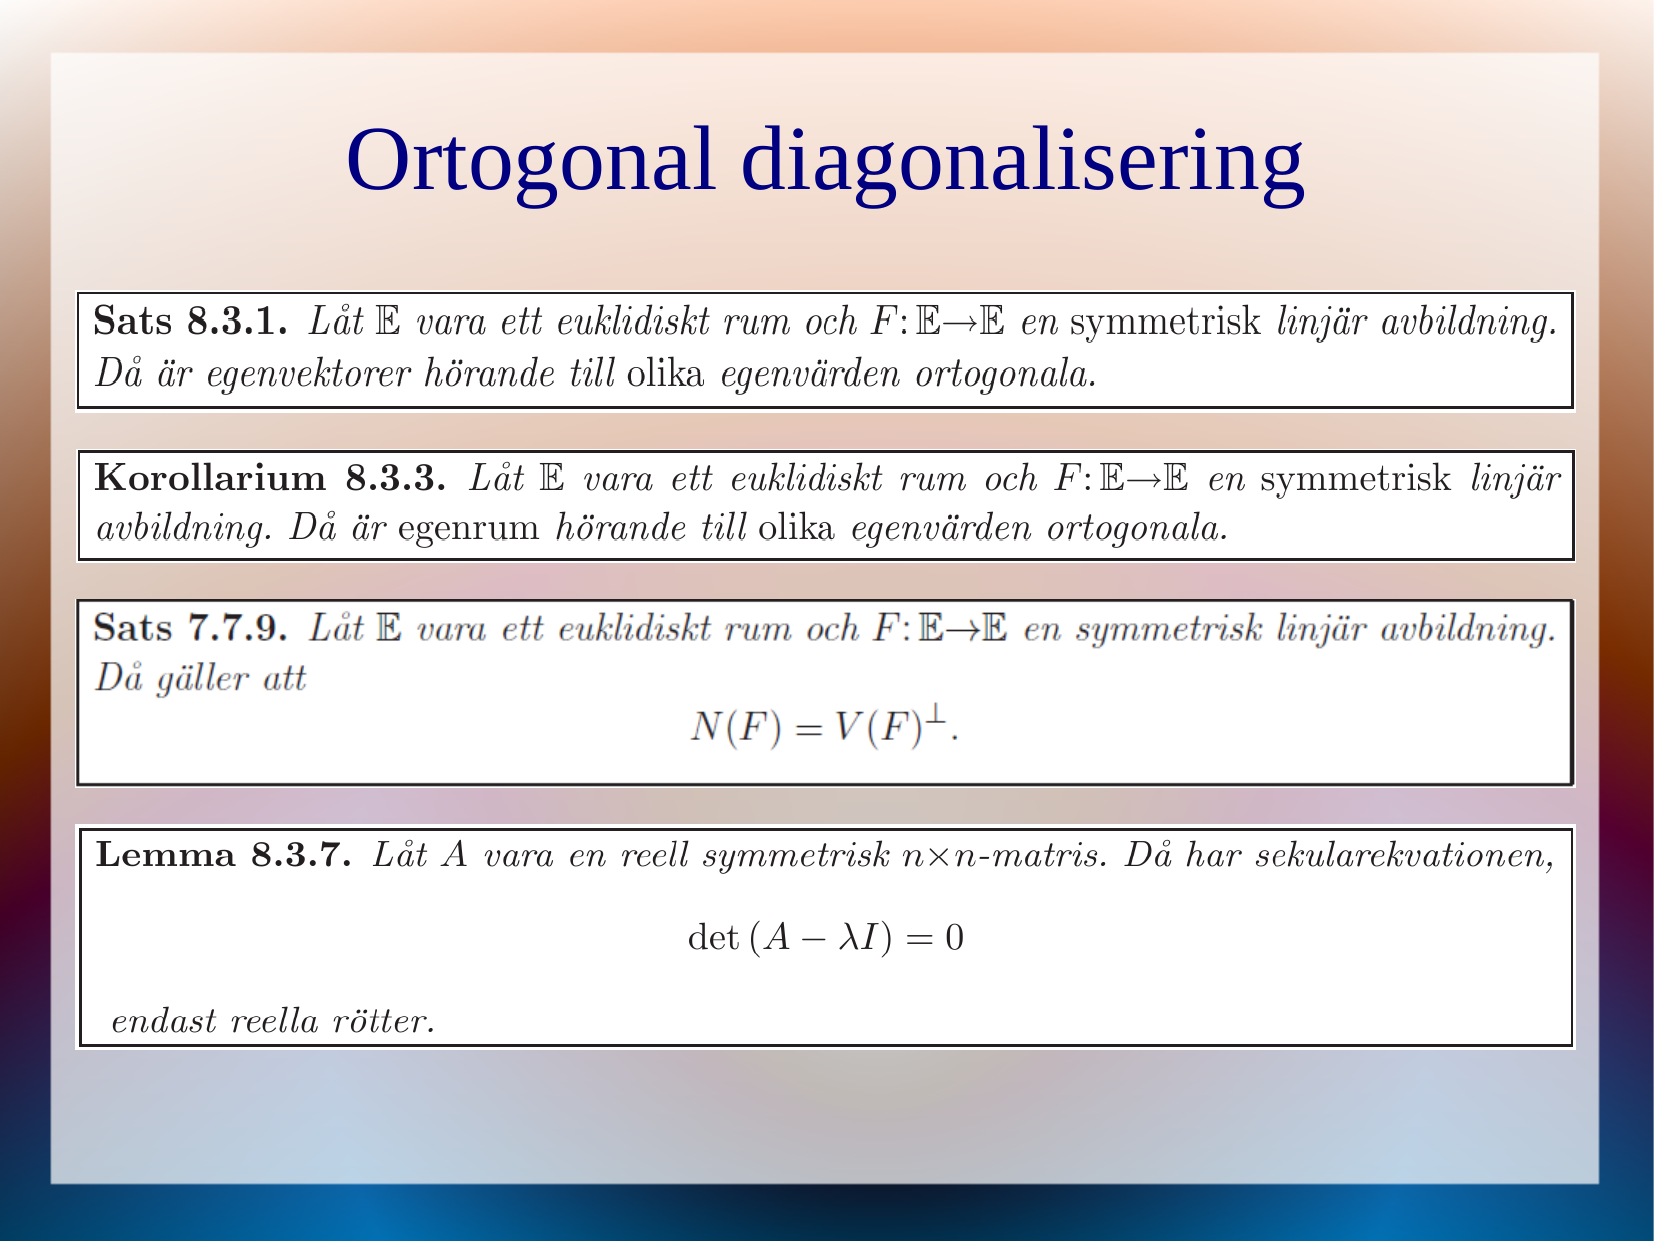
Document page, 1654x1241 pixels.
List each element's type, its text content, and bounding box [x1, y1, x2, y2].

picture [0, 0, 1654, 1241]
title Ortogonal diagonalisering [82, 62, 1571, 256]
